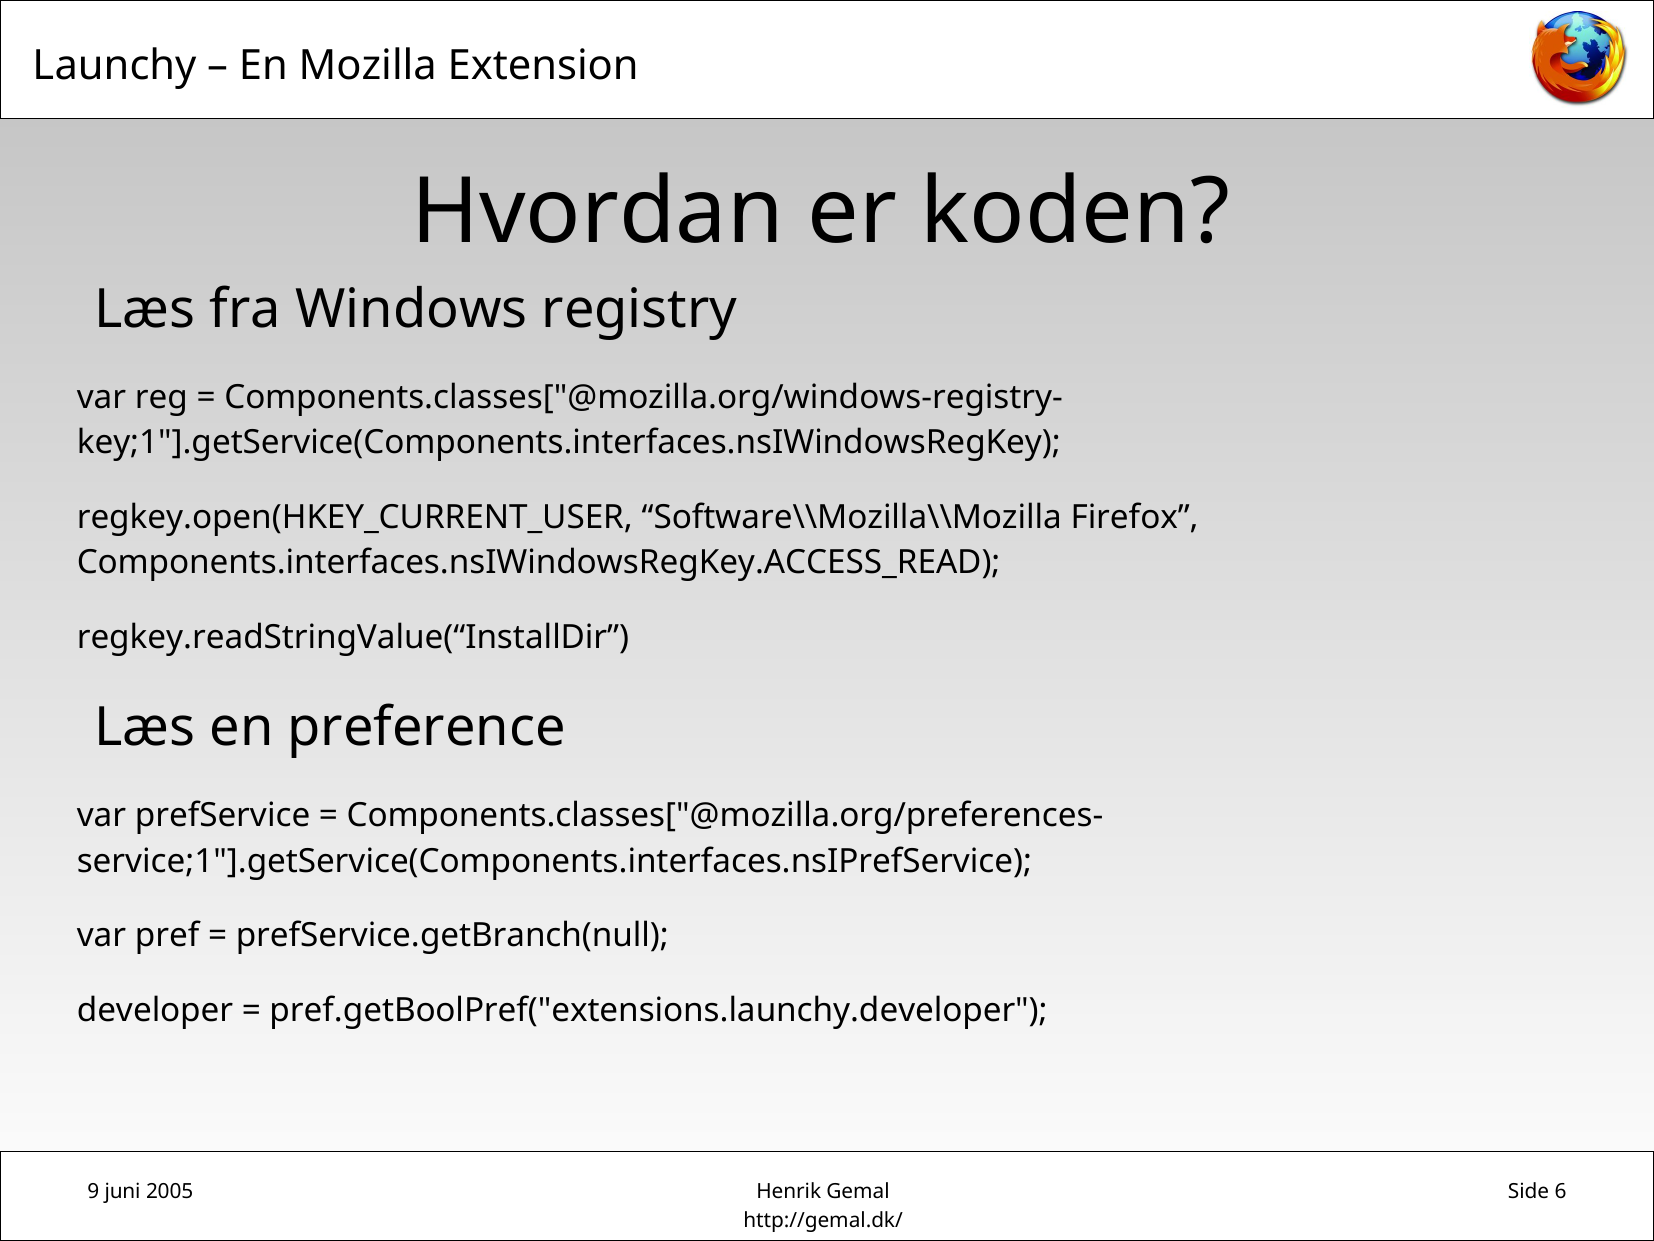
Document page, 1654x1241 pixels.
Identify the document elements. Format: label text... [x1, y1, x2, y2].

title Hvordan er koden? [76, 147, 1565, 267]
picture [1529, 11, 1630, 108]
list Læs fra Windows registry var reg = Components.classes["@mozilla.org/windows-registry-key;1"].getService(Components.interfaces.nsIWindowsRegKey); regkey.open(HKEY_CURRENT_USER, “Software\\Mozilla\\Mozilla Firefox”, Components.interfaces.nsIWindowsRegKey.ACCESS_READ); regkey.readStringValue(“InstallDir”) Læs en preference var prefService = Components.classes["@mozilla.org/preferences-service;1"].getService(Components.interfaces.nsIPrefService); var pref = prefService.getBranch(null); developer = pref.getBoolPref("extensions.launchy.developer"); [76, 269, 1565, 1057]
